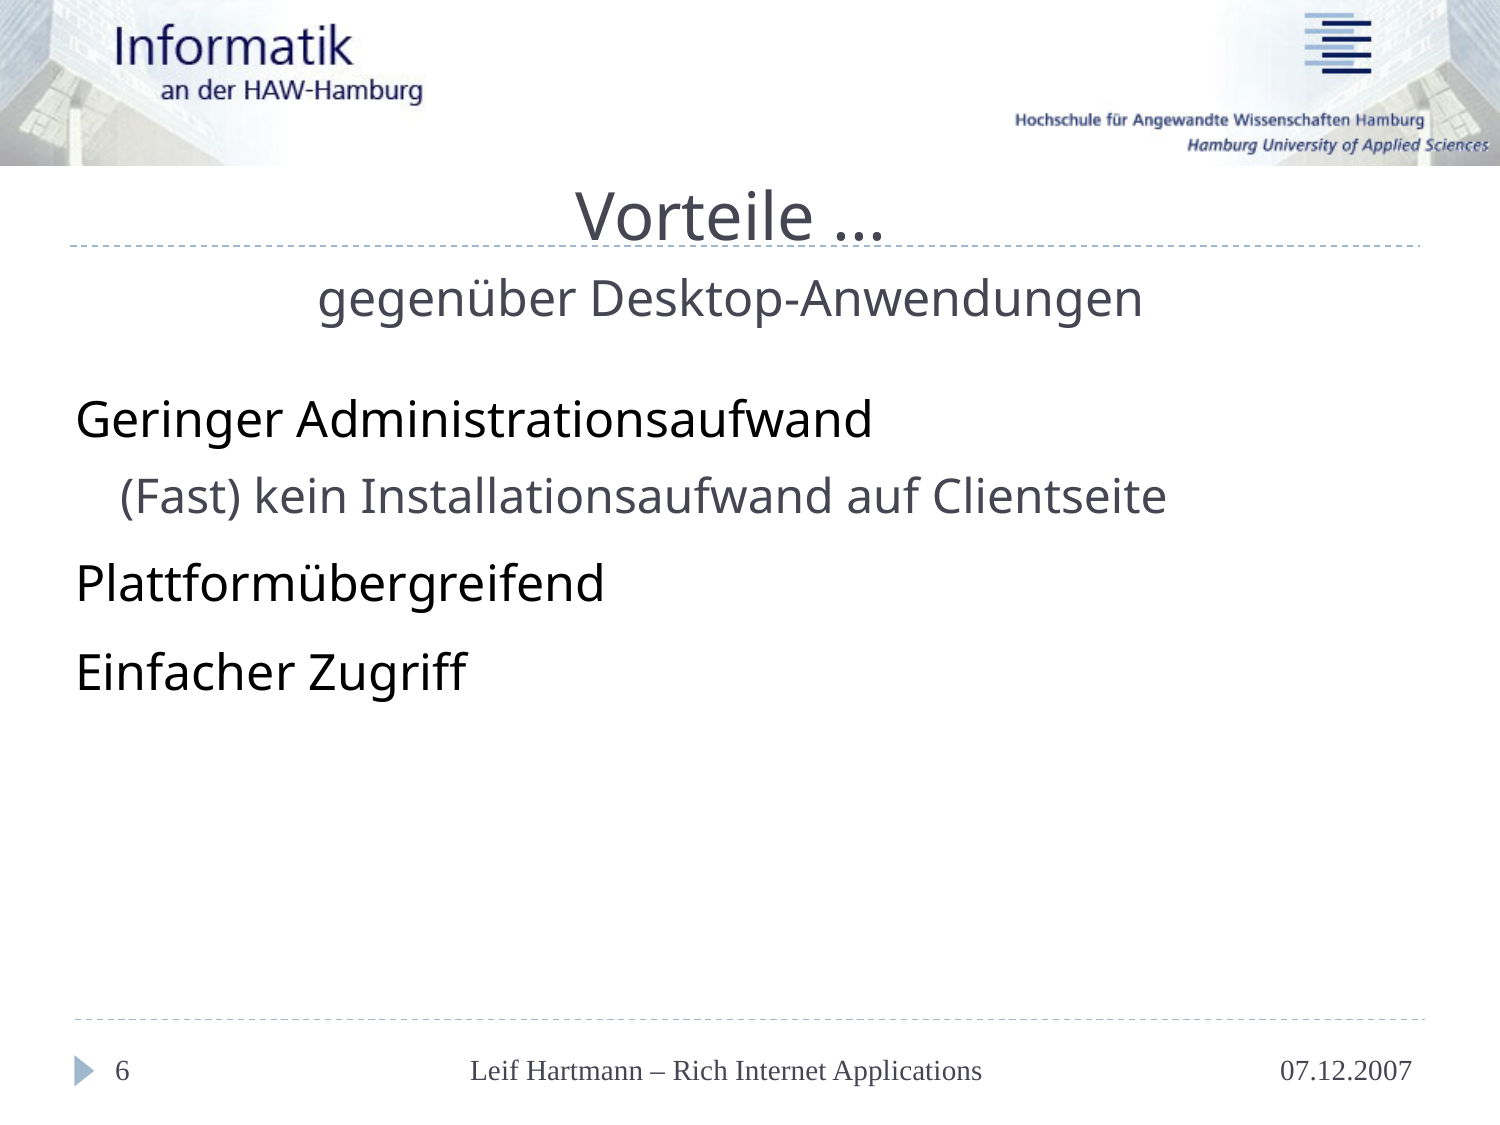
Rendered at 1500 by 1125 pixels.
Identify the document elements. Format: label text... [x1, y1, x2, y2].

title gegenüber Desktop-Anwendungen [56, 254, 1407, 342]
title Vorteile ... [56, 171, 1407, 254]
picture [0, 0, 1500, 166]
list Geringer Administrationsaufwand (Fast) kein Installationsaufwand auf Clientseite Plattformübergreifend Einfacher Zugriff [75, 383, 1426, 994]
